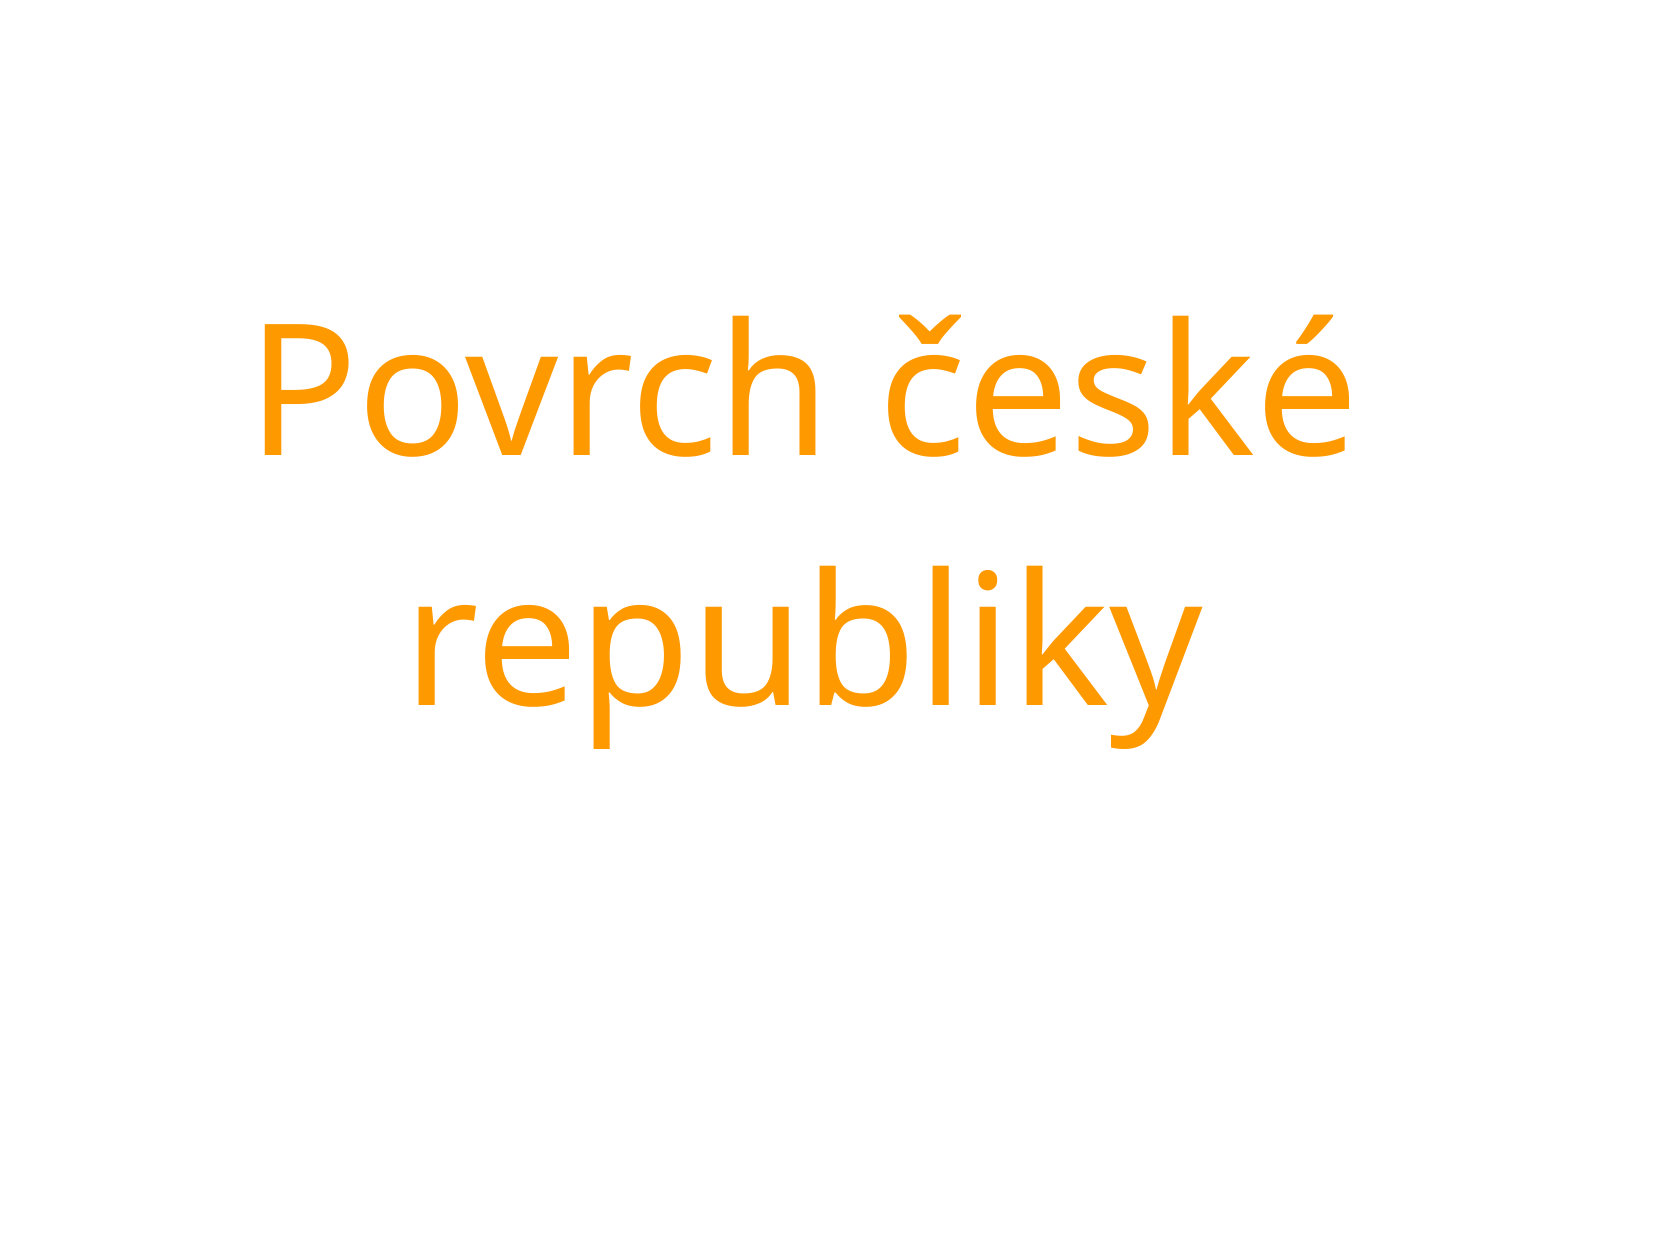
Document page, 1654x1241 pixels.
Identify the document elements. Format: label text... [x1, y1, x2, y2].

title Povrch české republiky [59, 250, 1548, 768]
